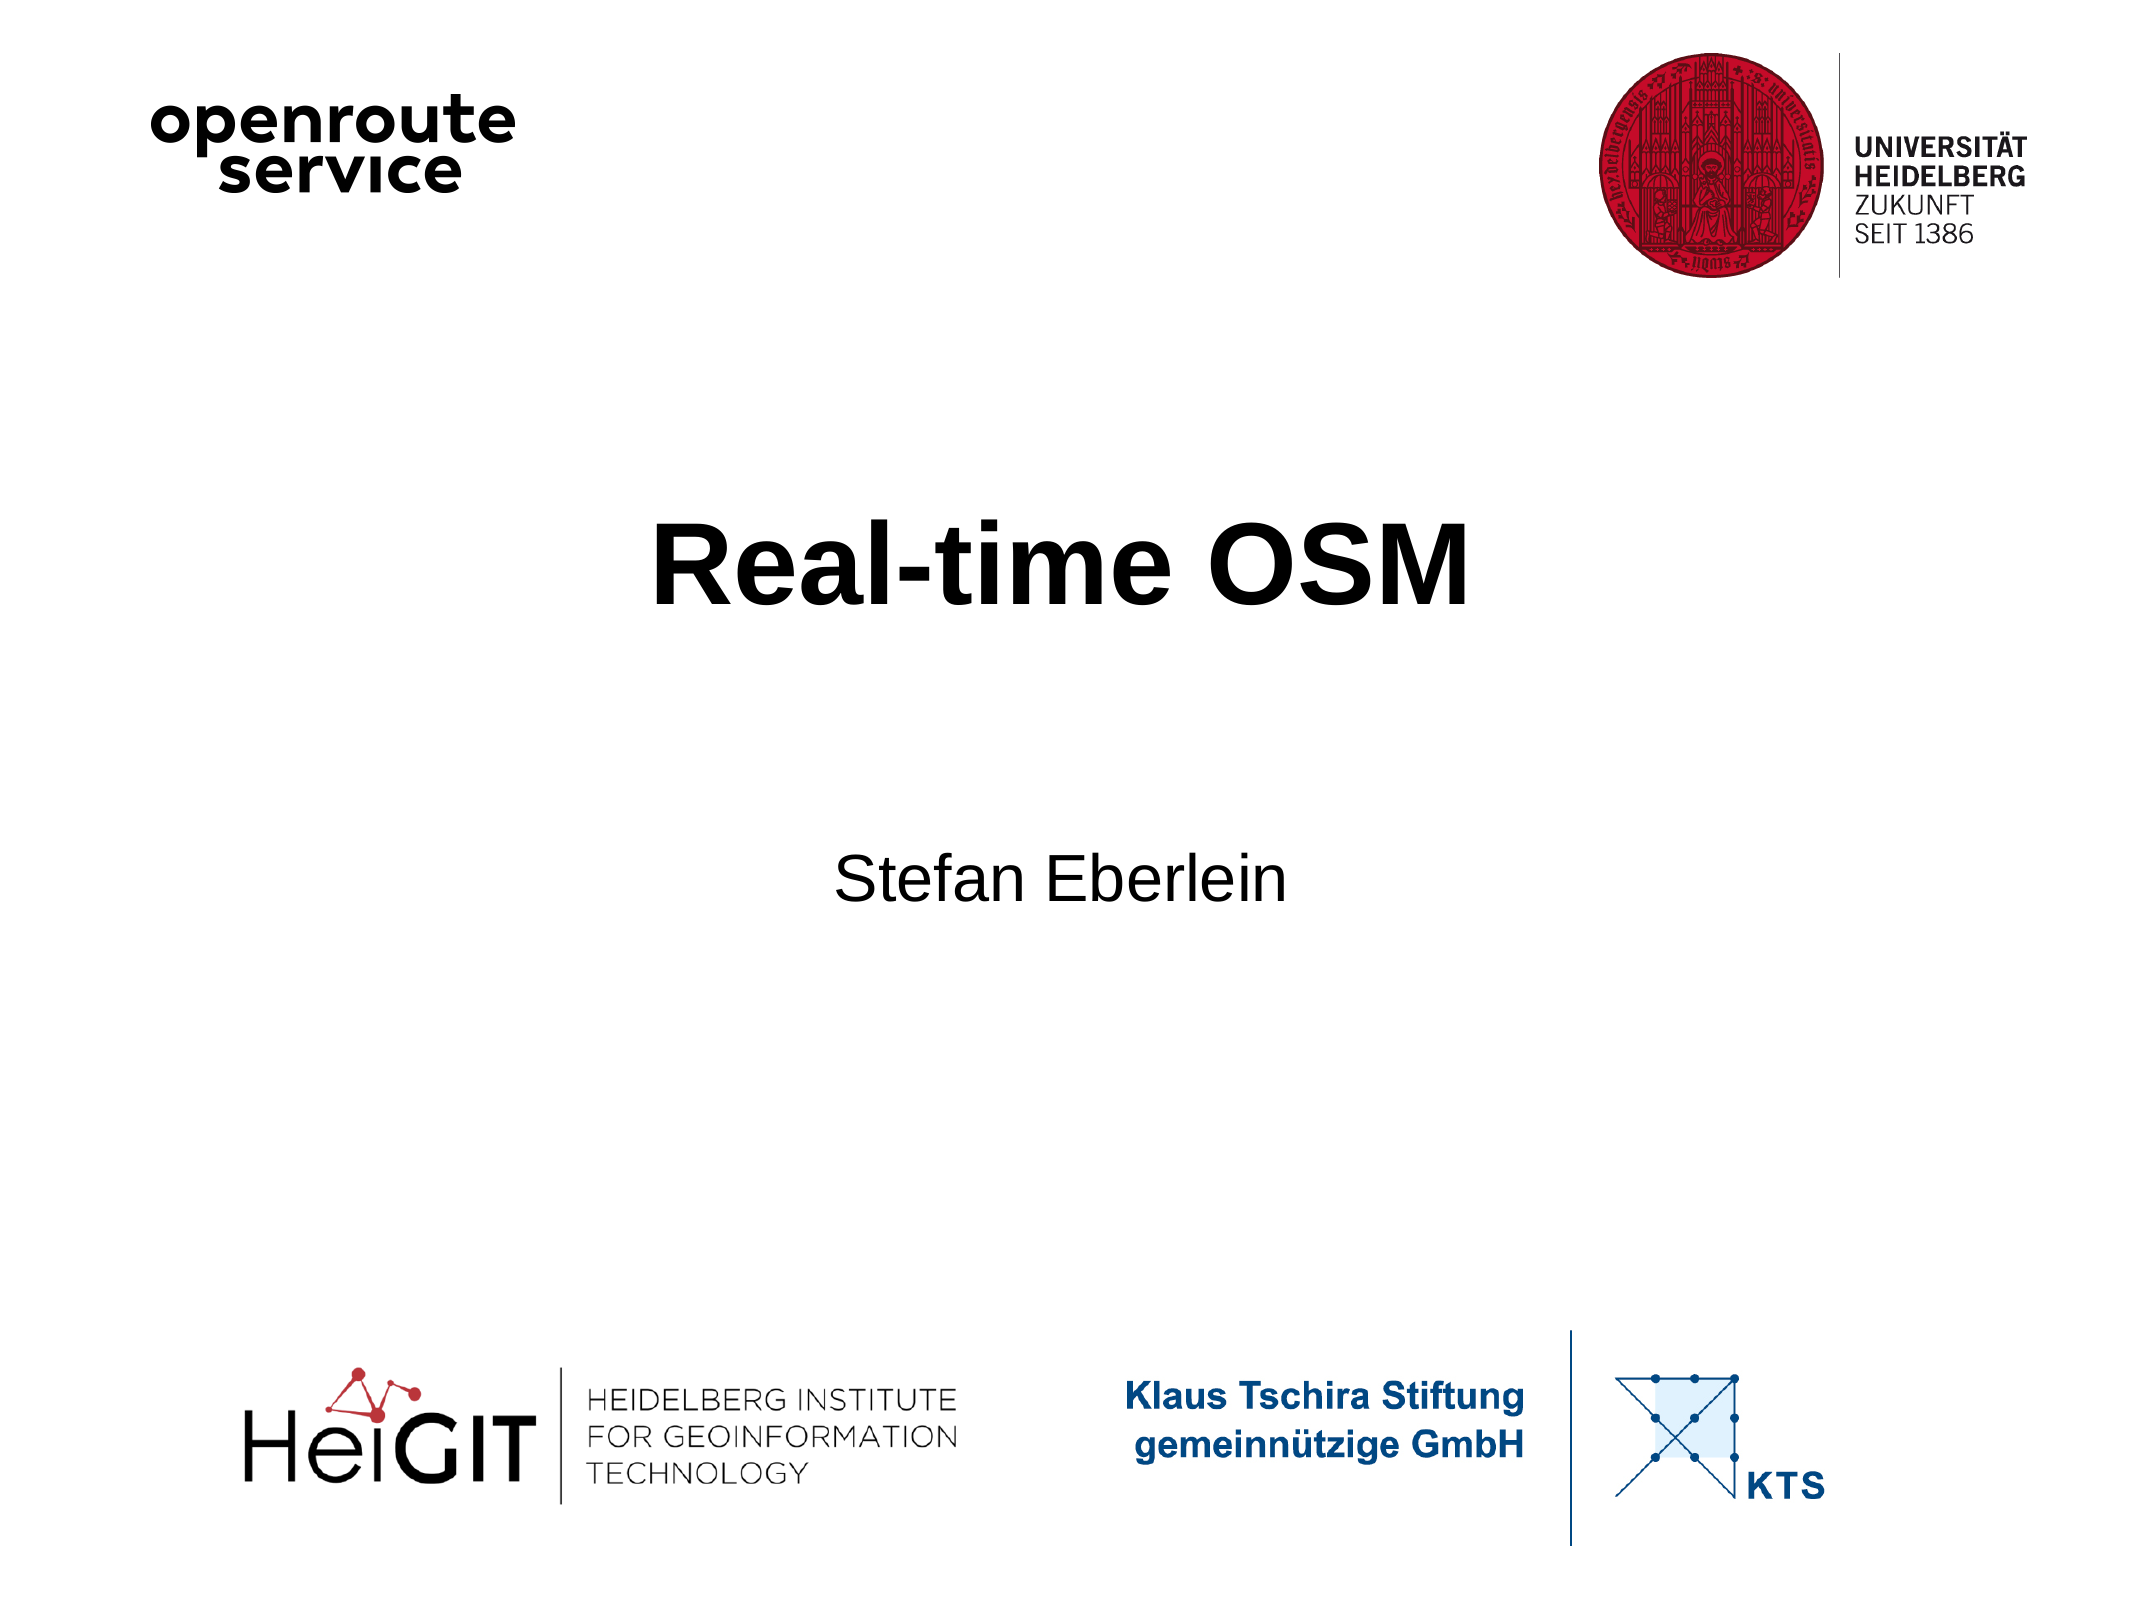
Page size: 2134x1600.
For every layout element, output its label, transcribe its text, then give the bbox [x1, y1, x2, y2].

picture [151, 94, 515, 193]
picture [1085, 1243, 1869, 1600]
picture [225, 1336, 975, 1524]
text_box Real-time OSM Stefan Eberlein [105, 472, 2018, 927]
picture [1599, 53, 2027, 278]
